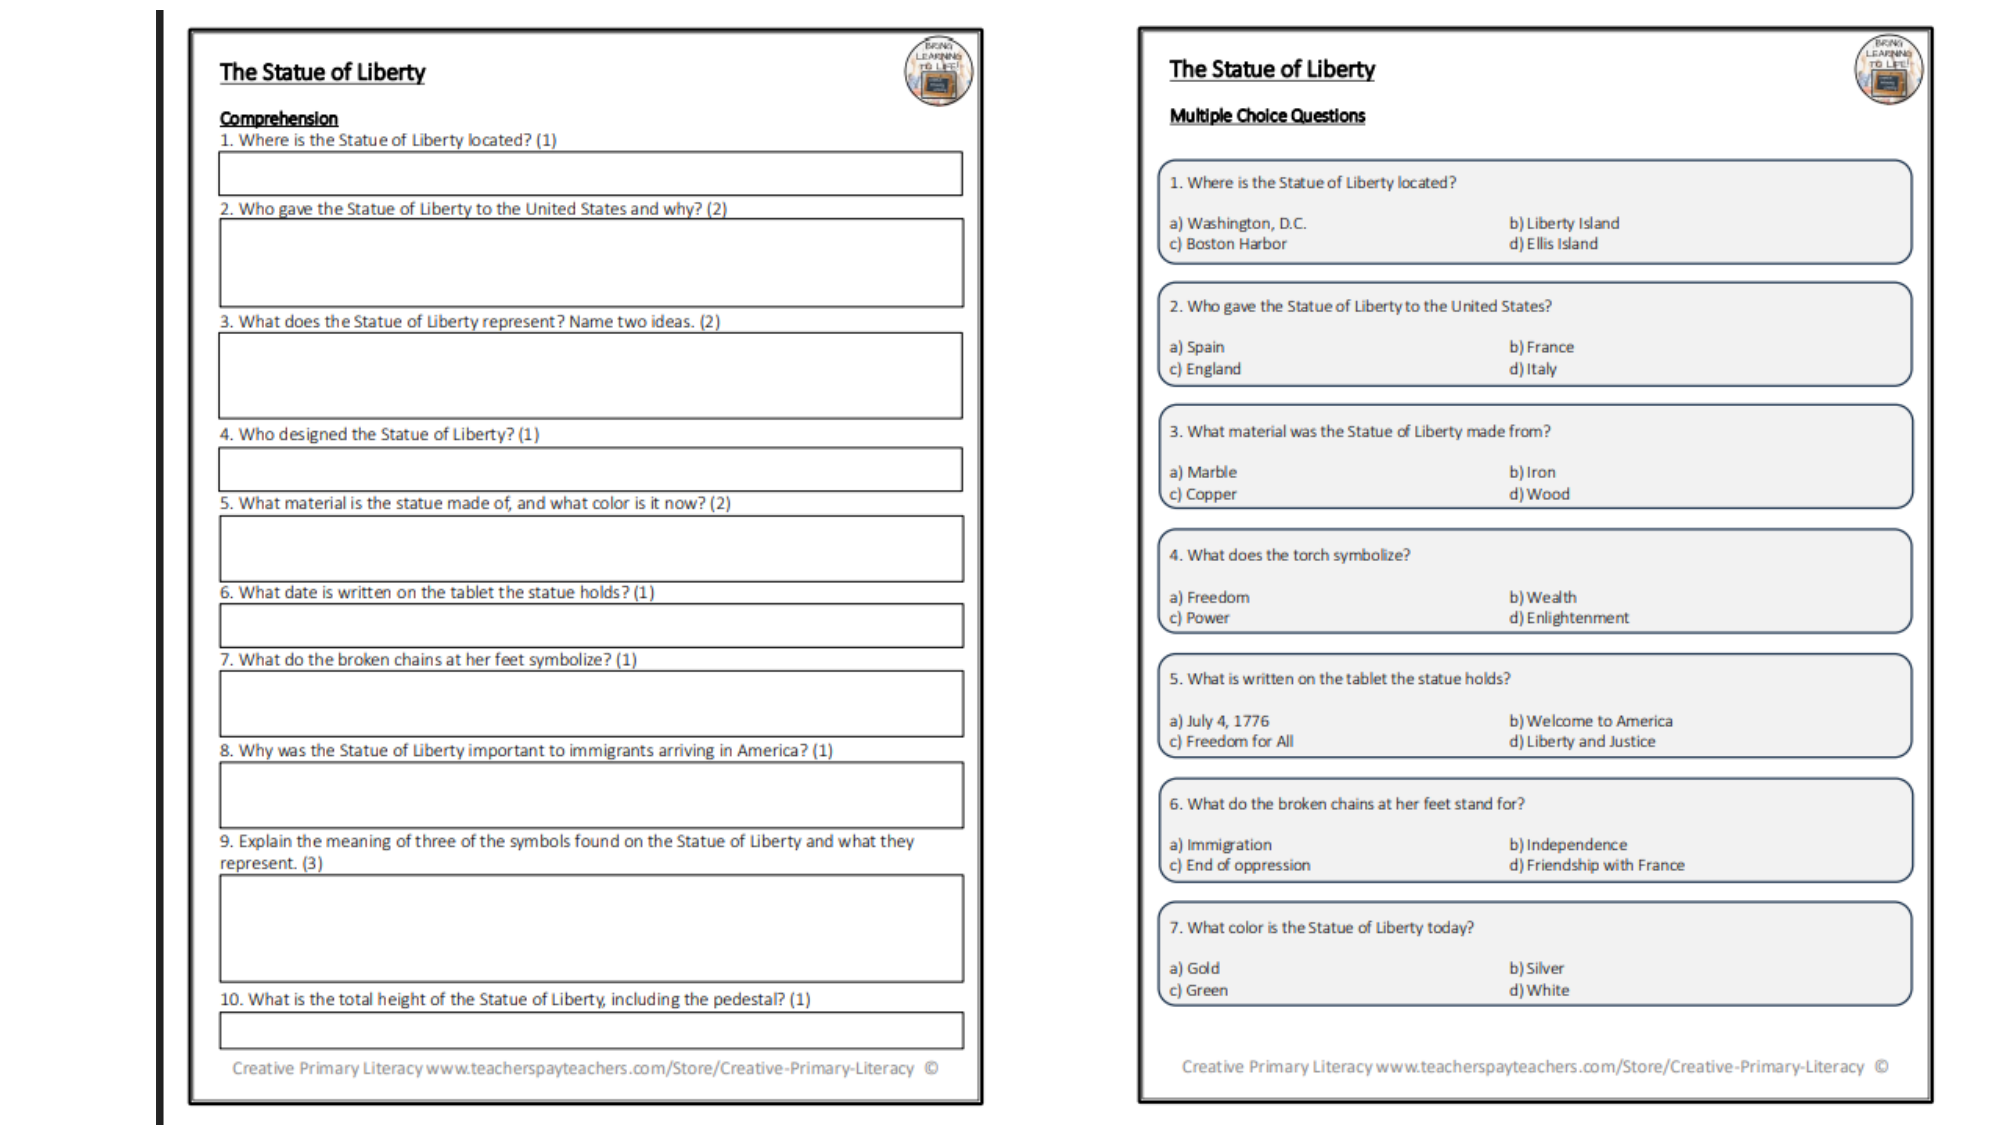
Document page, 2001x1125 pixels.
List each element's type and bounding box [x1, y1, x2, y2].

picture [1115, 10, 1945, 1115]
picture [156, 10, 1001, 1125]
